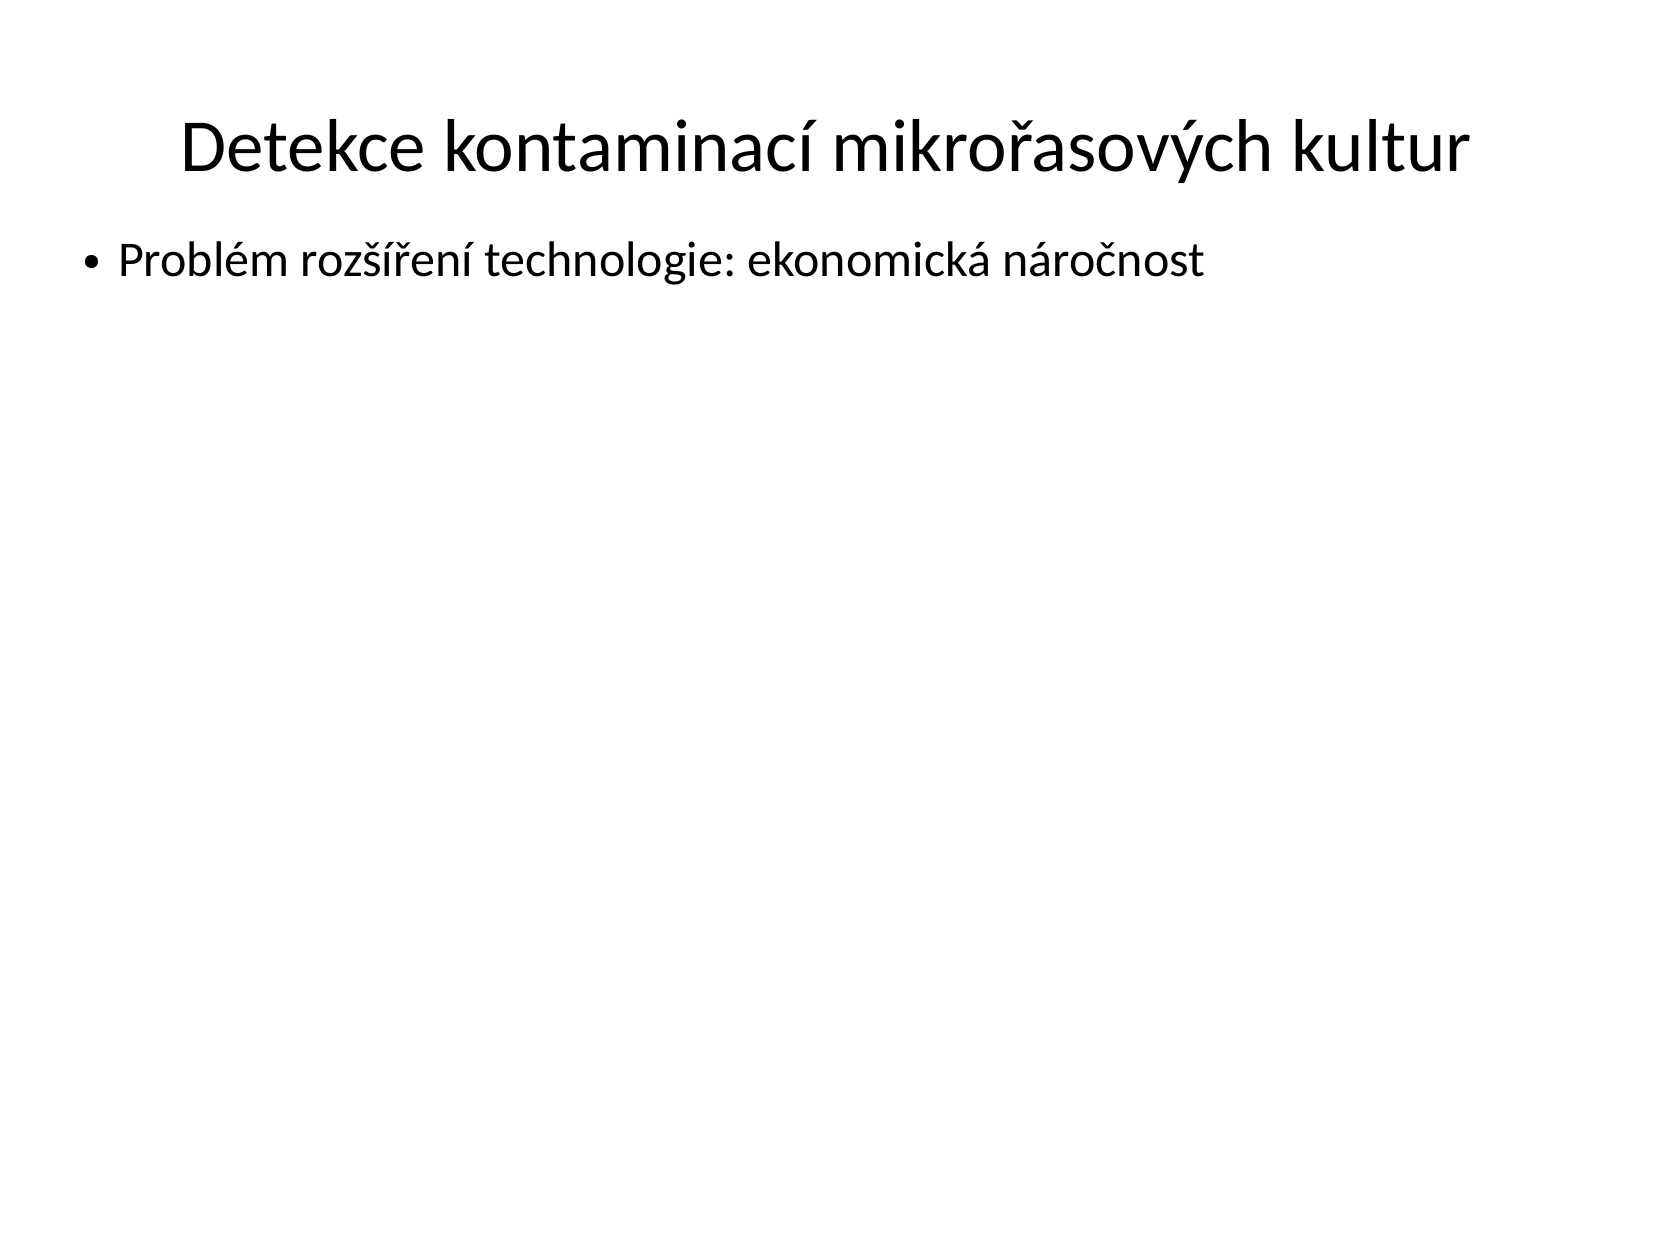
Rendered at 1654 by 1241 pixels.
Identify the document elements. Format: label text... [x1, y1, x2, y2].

subtitle Problém rozšíření technologie: ekonomická náročnost [82, 231, 1571, 951]
title Detekce kontaminací mikrořasových kultur [82, 49, 1571, 231]
